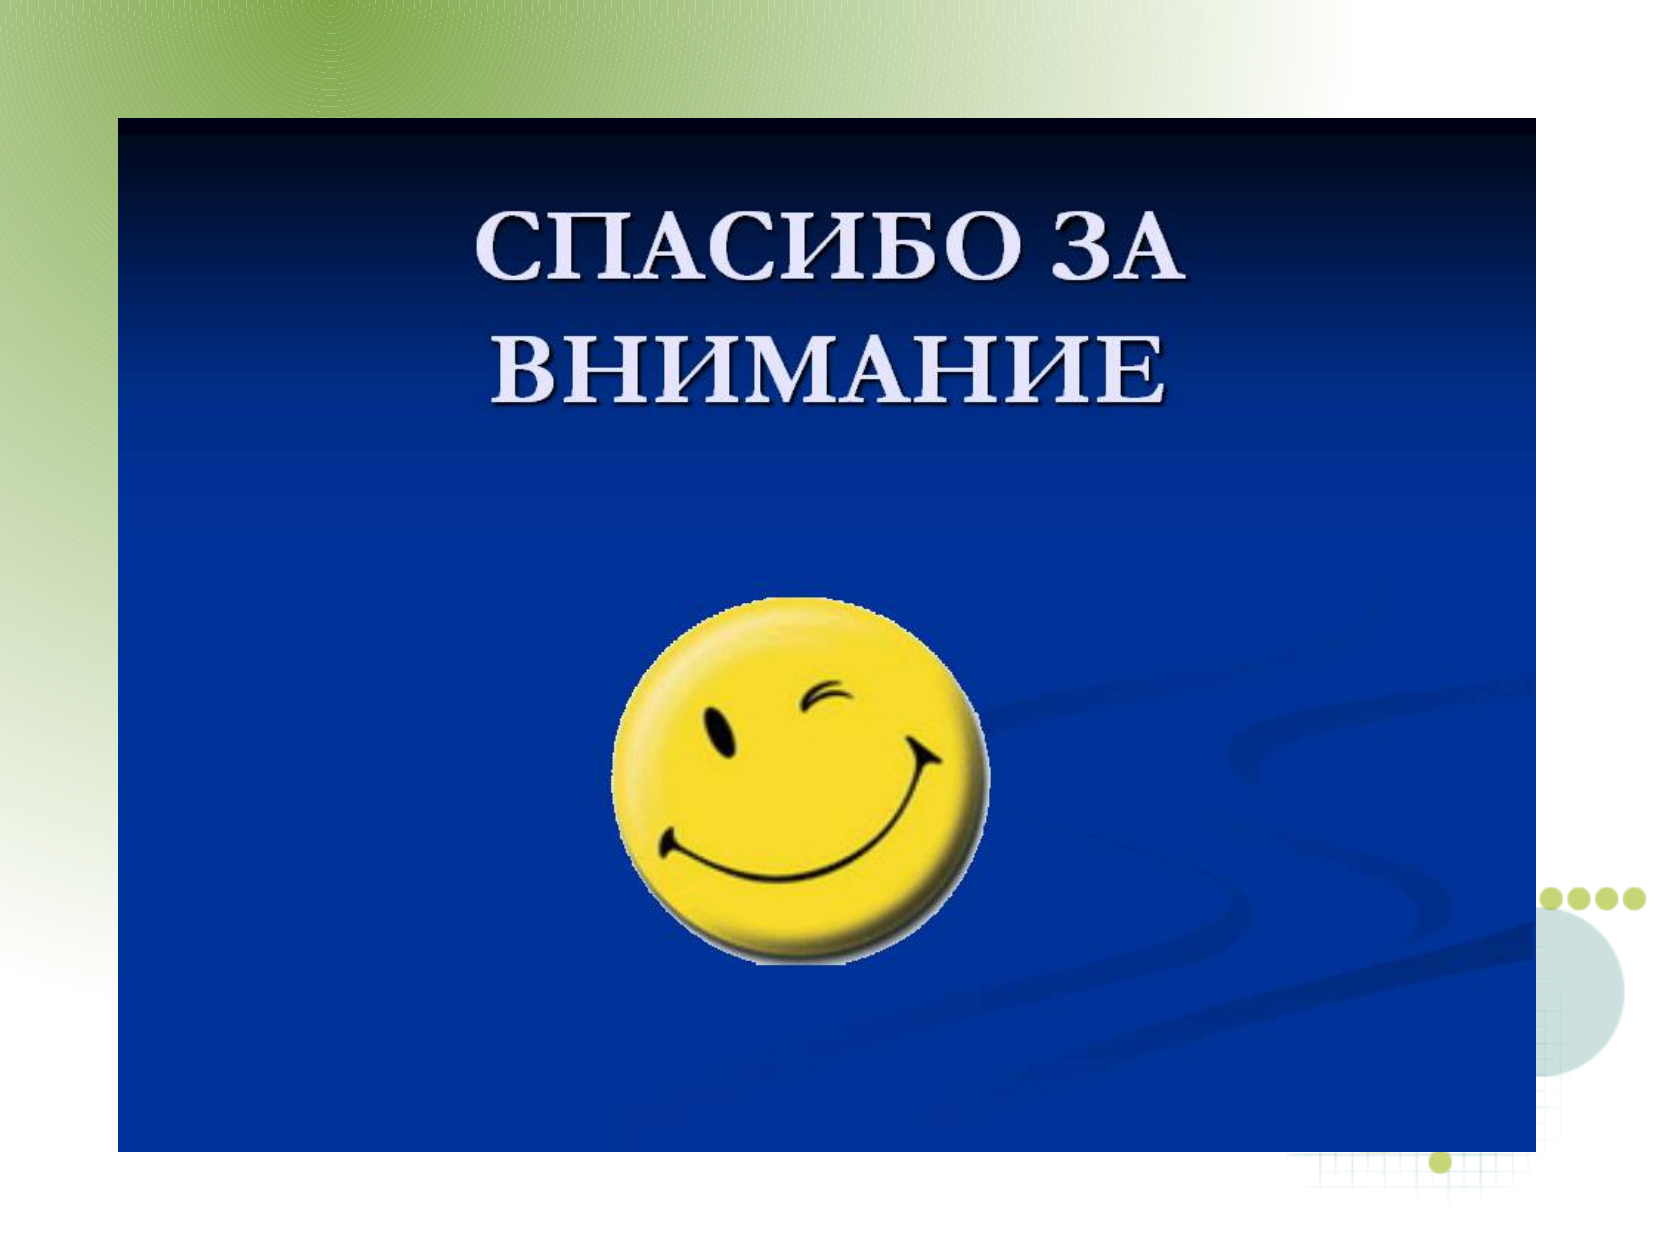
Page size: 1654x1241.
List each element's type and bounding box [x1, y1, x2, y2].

picture [118, 118, 1654, 1211]
